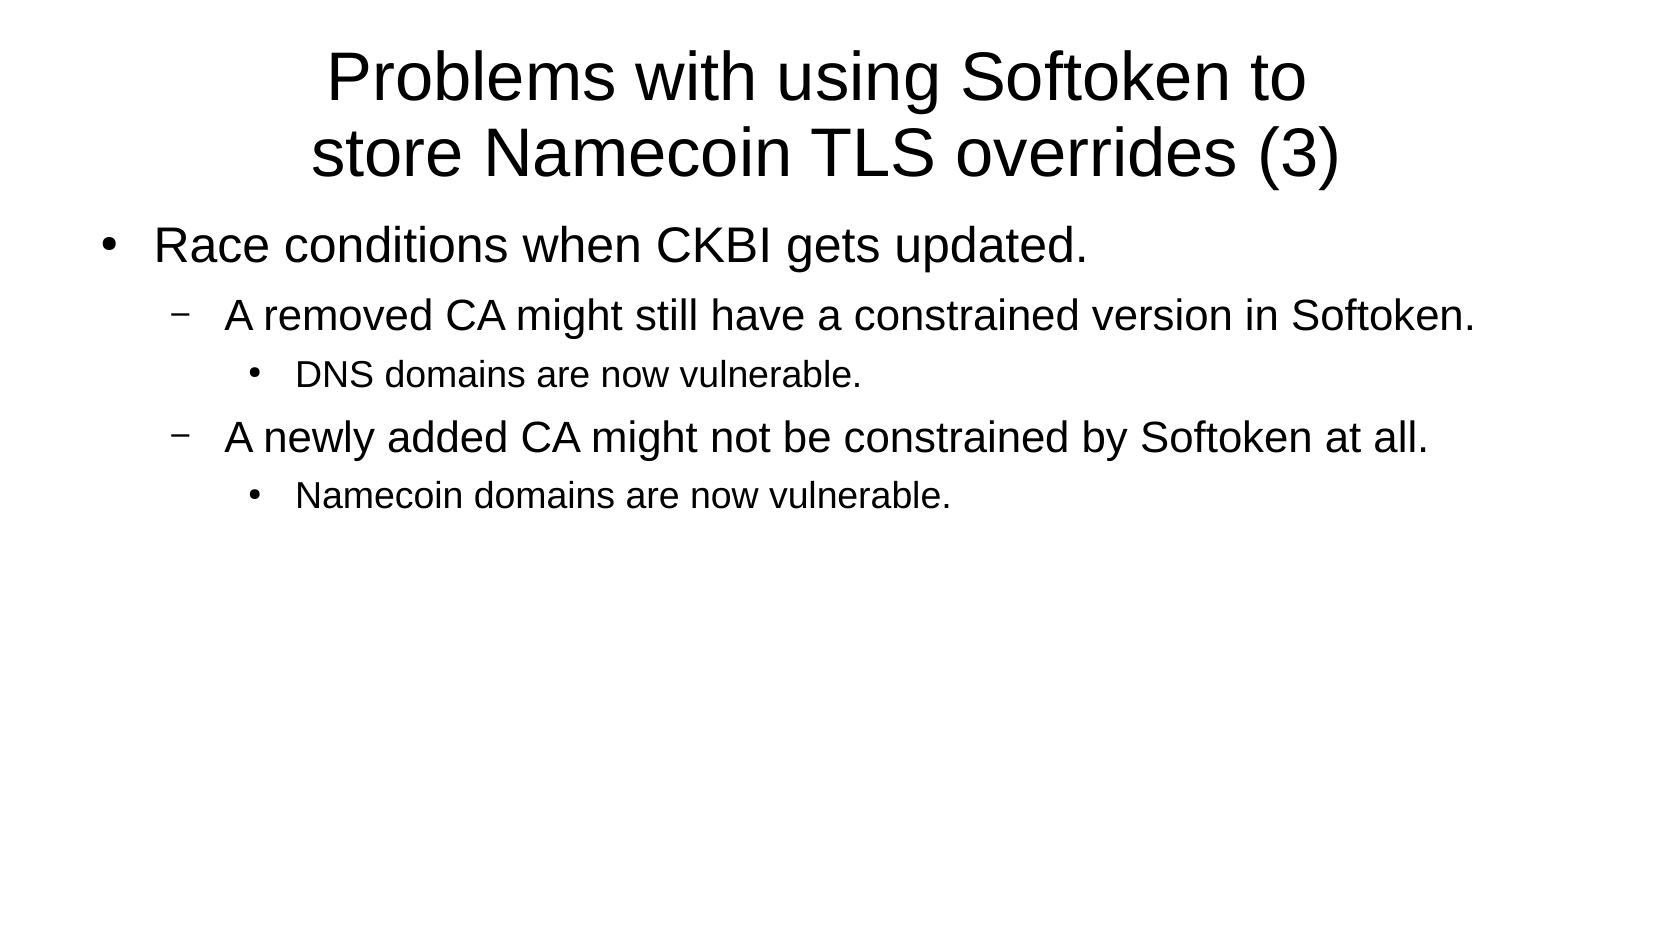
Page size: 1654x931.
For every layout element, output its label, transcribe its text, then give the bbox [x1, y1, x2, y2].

list Race conditions when CKBI gets updated. A removed CA might still have a constrained version in Softoken. DNS domains are now vulnerable. A newly added CA might not be constrained by Softoken at all. Namecoin domains are now vulnerable. [82, 217, 1571, 757]
title Problems with using Softoken to store Namecoin TLS overrides (3) [82, 37, 1571, 193]
